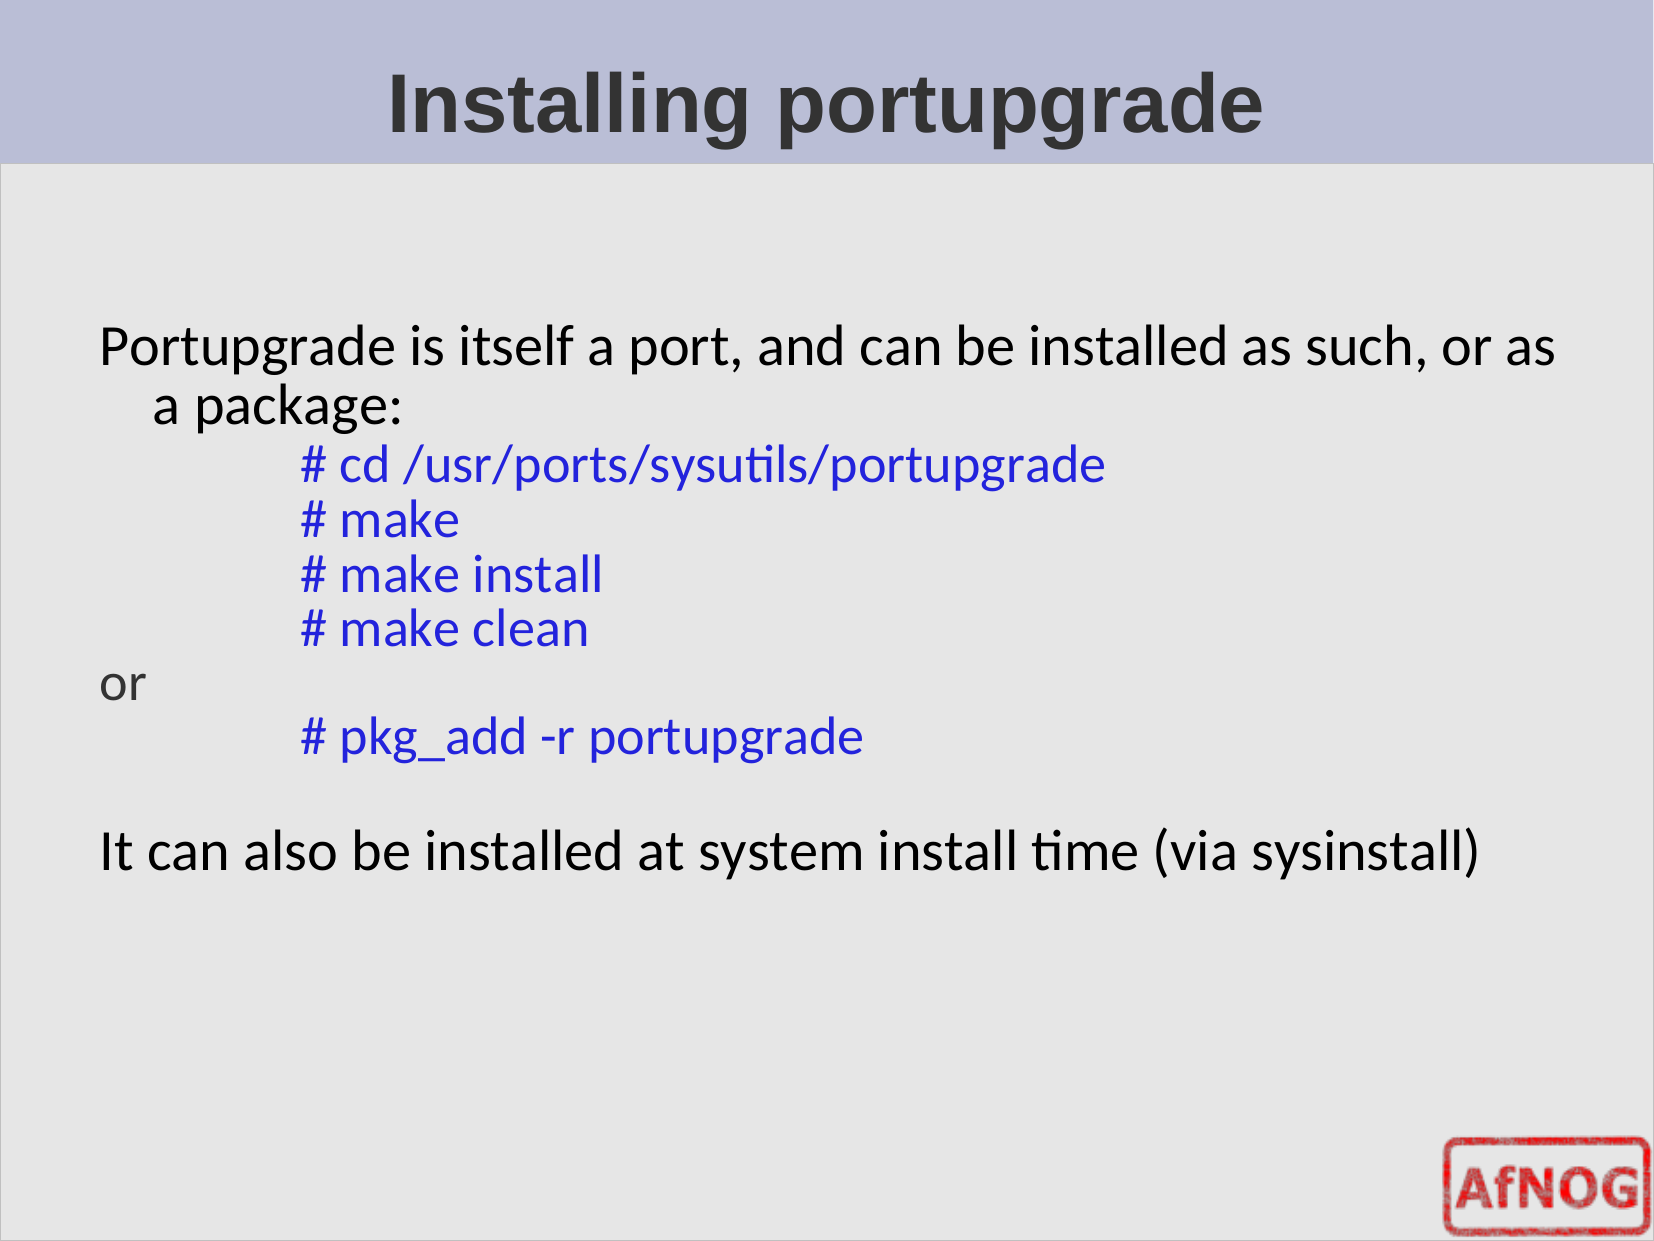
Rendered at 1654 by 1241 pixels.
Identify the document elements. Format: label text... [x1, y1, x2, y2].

picture [1441, 1134, 1654, 1241]
list Portupgrade is itself a port, and can be installed as such, or as a package: # cd /usr/ports/sysutils/portupgrade # make # make install # make clean or # pkg_add -r portupgrade It can also be installed at system install time (via sysinstall) [82, 322, 1561, 1132]
title Installing portupgrade [0, 0, 1654, 208]
